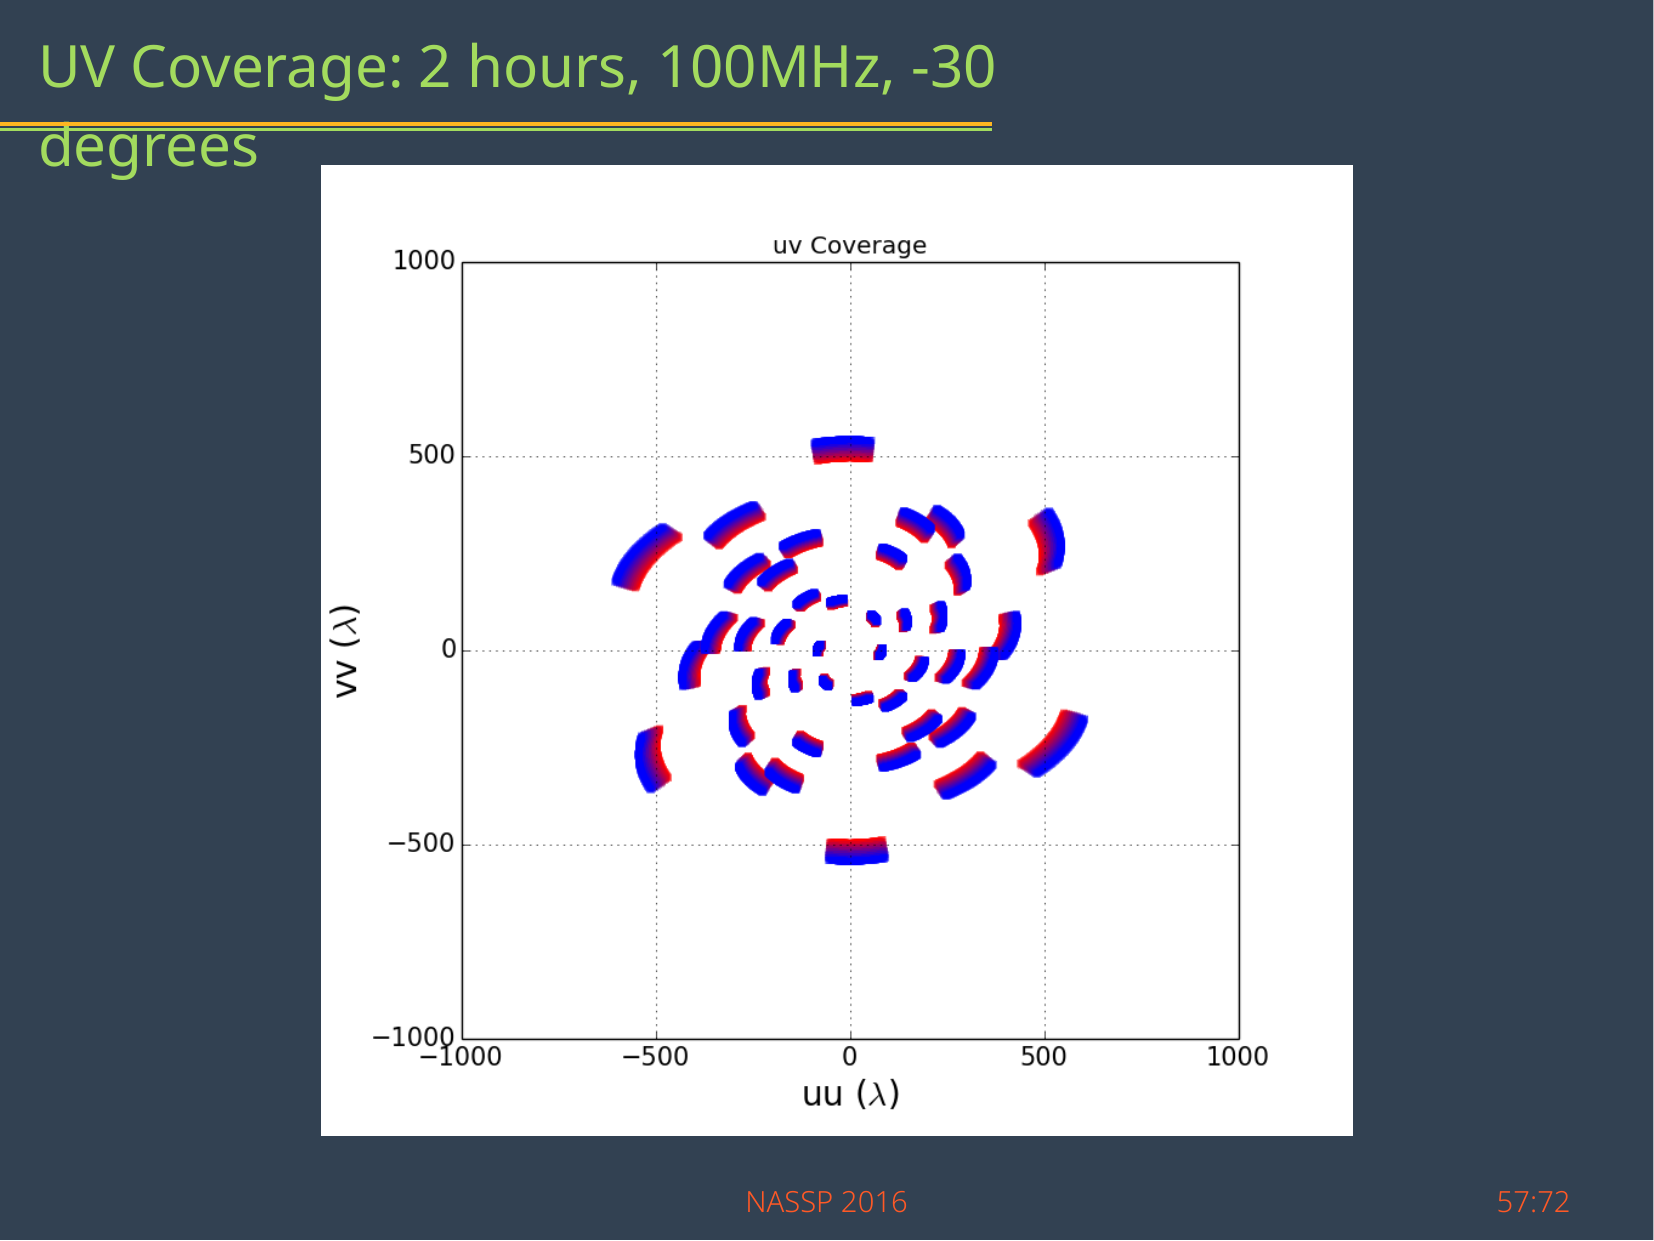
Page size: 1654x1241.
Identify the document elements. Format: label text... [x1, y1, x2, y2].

text_box UV Coverage: 2 hours, 100MHz, -30 degrees [23, 17, 1182, 103]
picture [321, 165, 1353, 1136]
